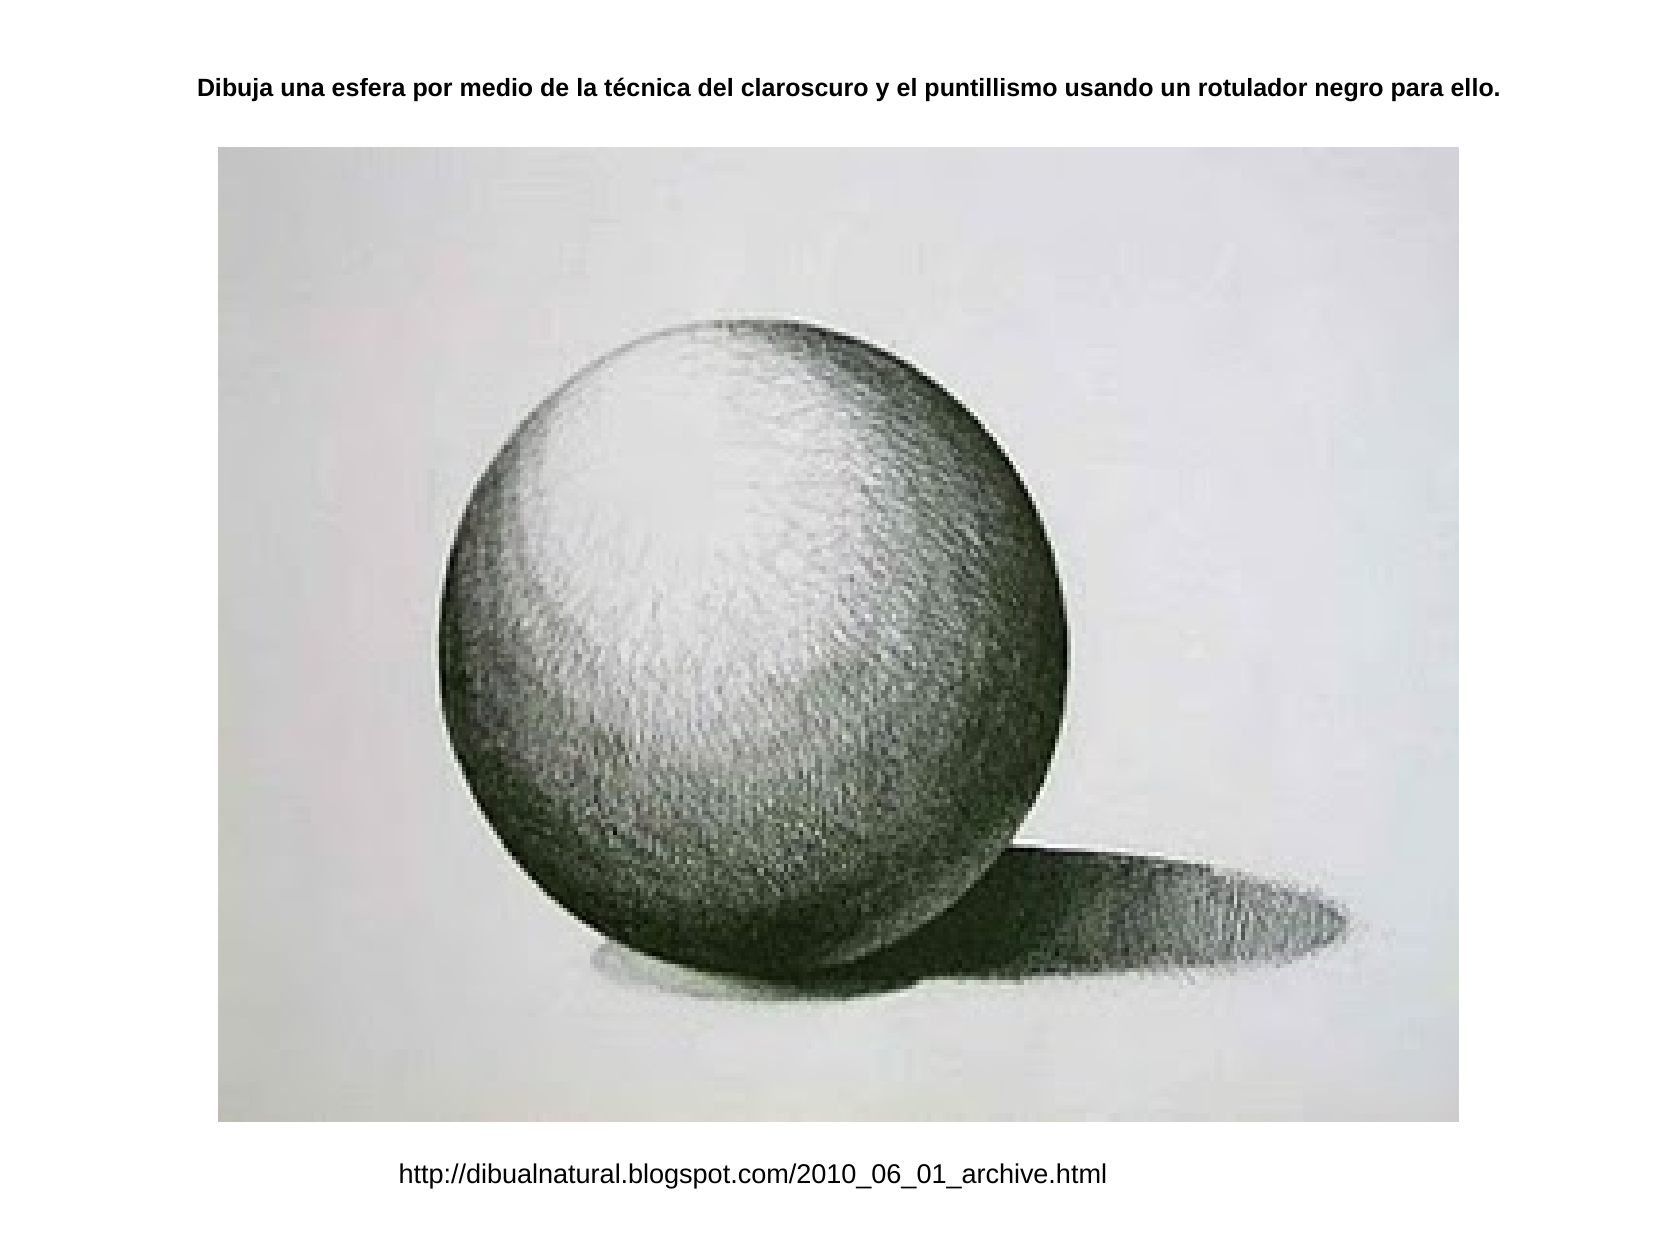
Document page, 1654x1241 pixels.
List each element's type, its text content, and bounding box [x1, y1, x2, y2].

text_box http://dibualnatural.blogspot.com/2010_06_01_archive.html [383, 1151, 1395, 1209]
title Dibuja una esfera por medio de la técnica del claroscuro y el puntillismo usando un rotulador negro para ello. [106, 56, 1595, 119]
picture [218, 147, 1459, 1123]
